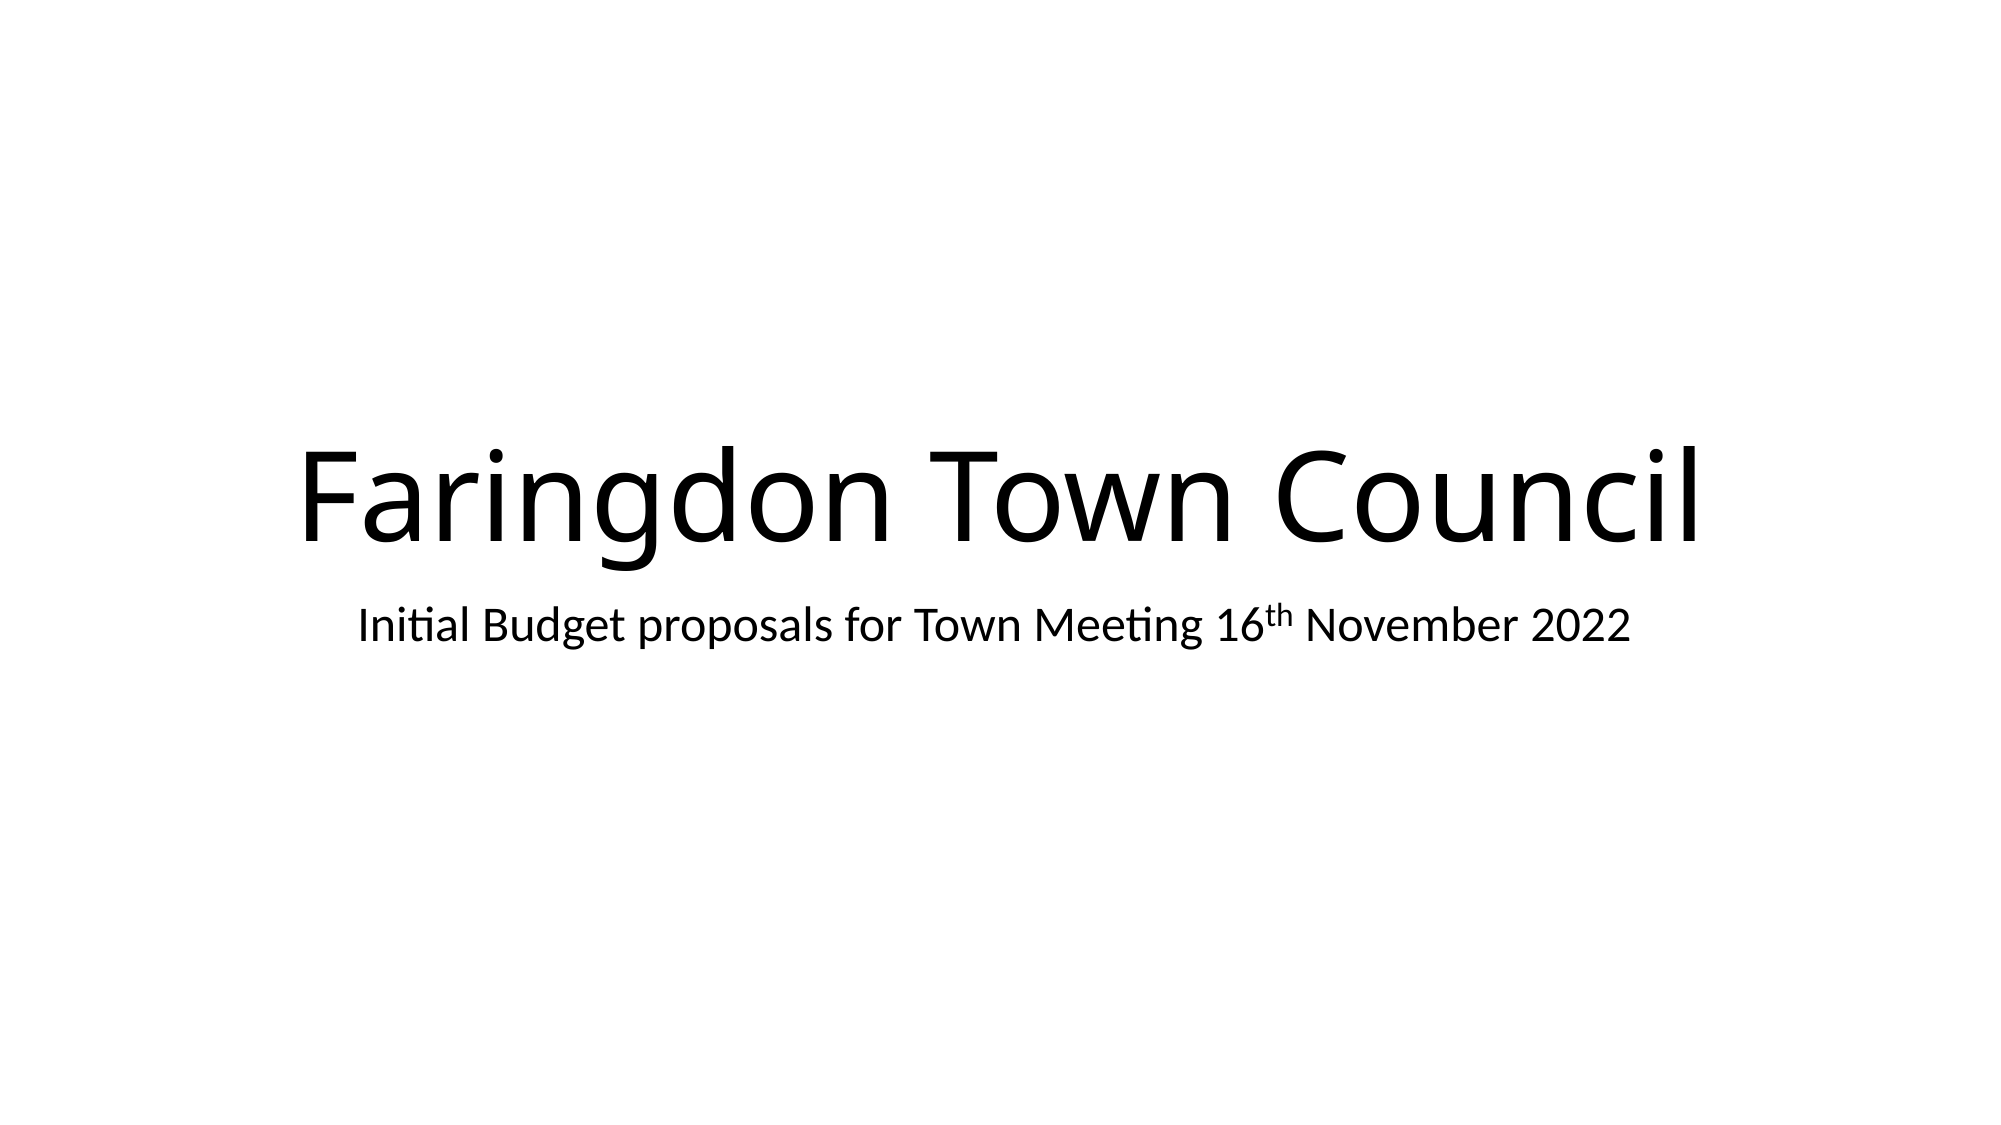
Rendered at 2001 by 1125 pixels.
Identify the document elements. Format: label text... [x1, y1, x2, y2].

subtitle Initial Budget proposals for Town Meeting 16th November 2022 [249, 590, 1750, 863]
title Faringdon Town Council [249, 184, 1750, 576]
